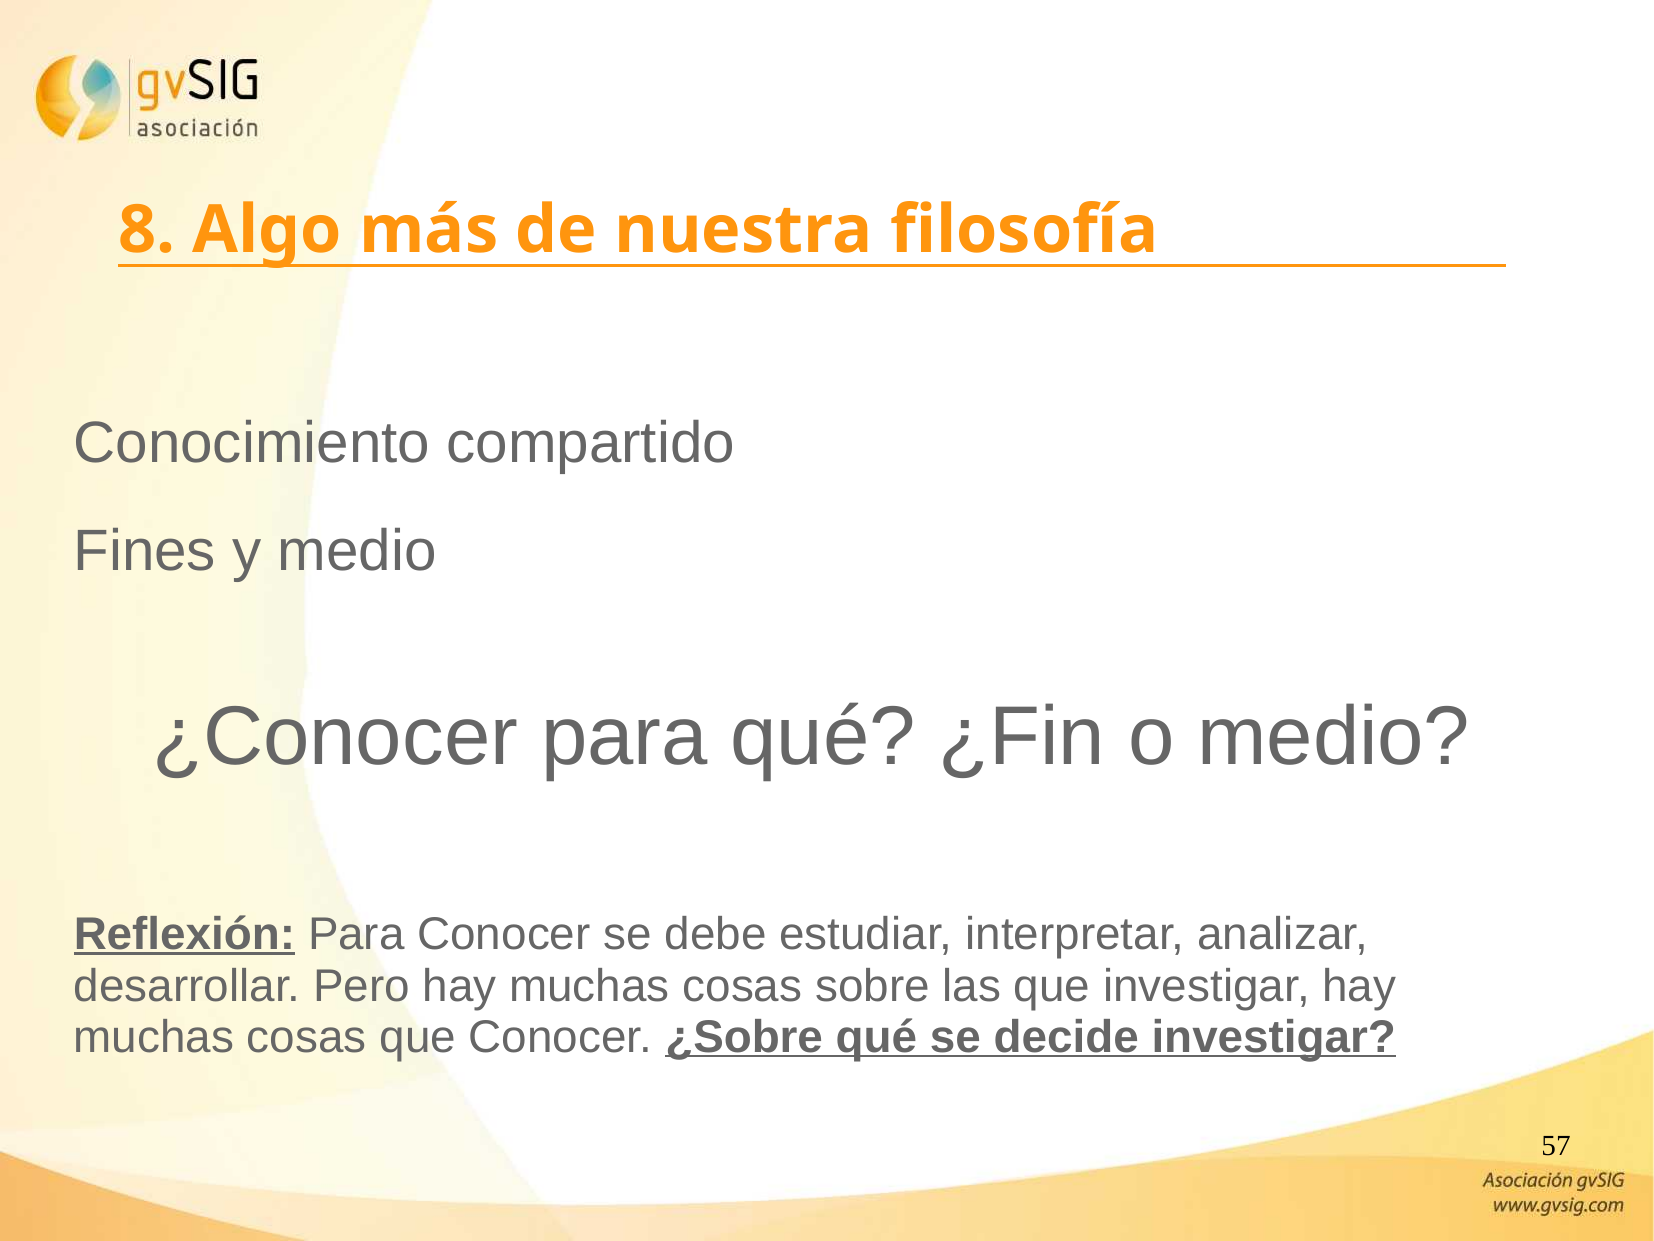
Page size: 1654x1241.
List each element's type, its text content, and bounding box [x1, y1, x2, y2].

text_box Conocimiento compartido Fines y medio ¿Conocer para qué? ¿Fin o medio? Reflexión: Para Conocer se debe estudiar, interpretar, analizar, desarrollar. Pero hay muchas cosas sobre las que investigar, hay muchas cosas que Conocer. ¿Sobre qué se decide investigar? [59, 318, 1565, 1070]
picture [0, 0, 1654, 1241]
title 8. Algo más de nuestra filosofía [118, 177, 1607, 276]
